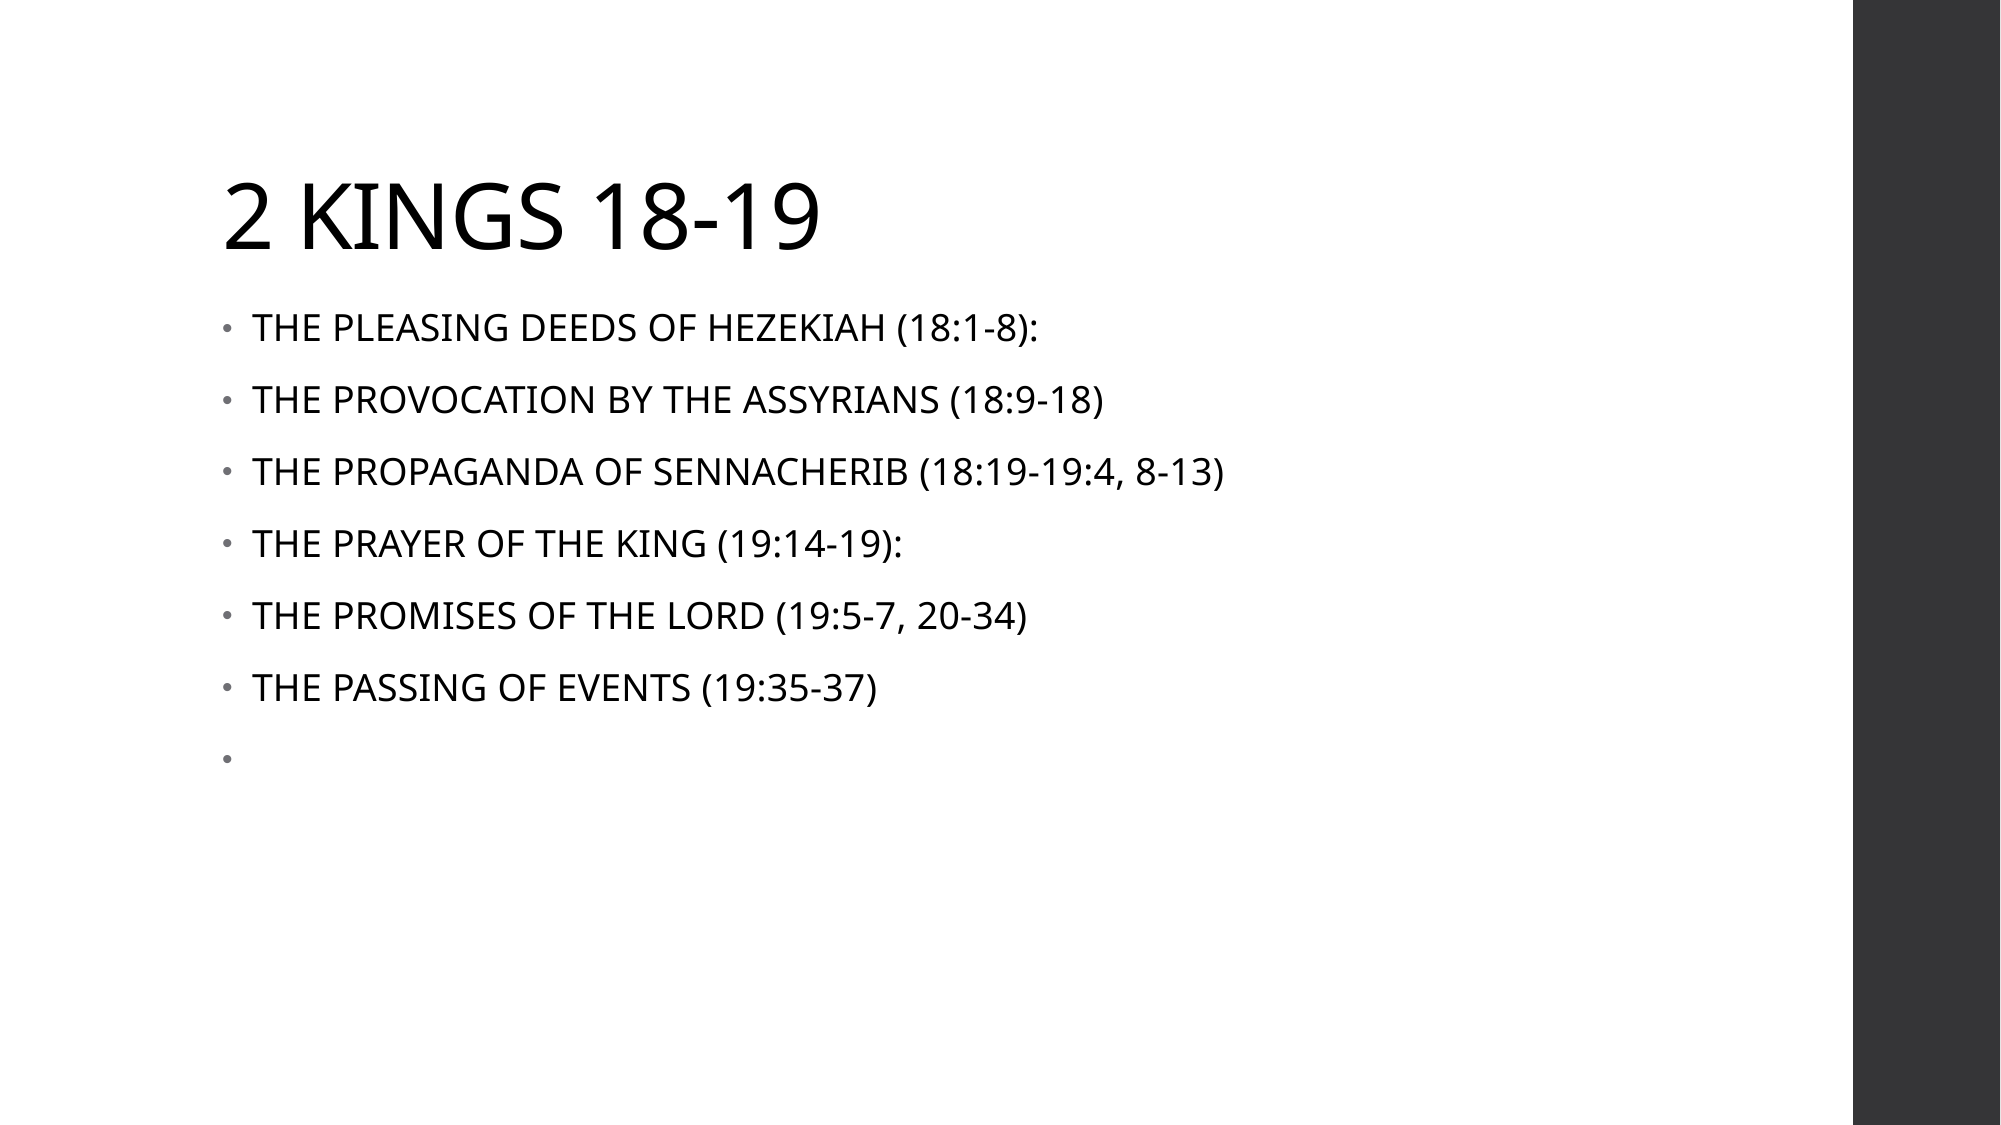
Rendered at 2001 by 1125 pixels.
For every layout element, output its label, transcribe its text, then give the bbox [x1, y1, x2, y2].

list THE PLEASING DEEDS OF HEZEKIAH (18:1-8): THE PROVOCATION BY THE ASSYRIANS (18:9-18) THE PROPAGANDA OF SENNACHERIB (18:19-19:4, 8-13) THE PRAYER OF THE KING (19:14-19): THE PROMISES OF THE LORD (19:5-7, 20-34) THE PASSING OF EVENTS (19:35-37) [206, 299, 1617, 1014]
title 2 KINGS 18-19 [206, 60, 1797, 278]
